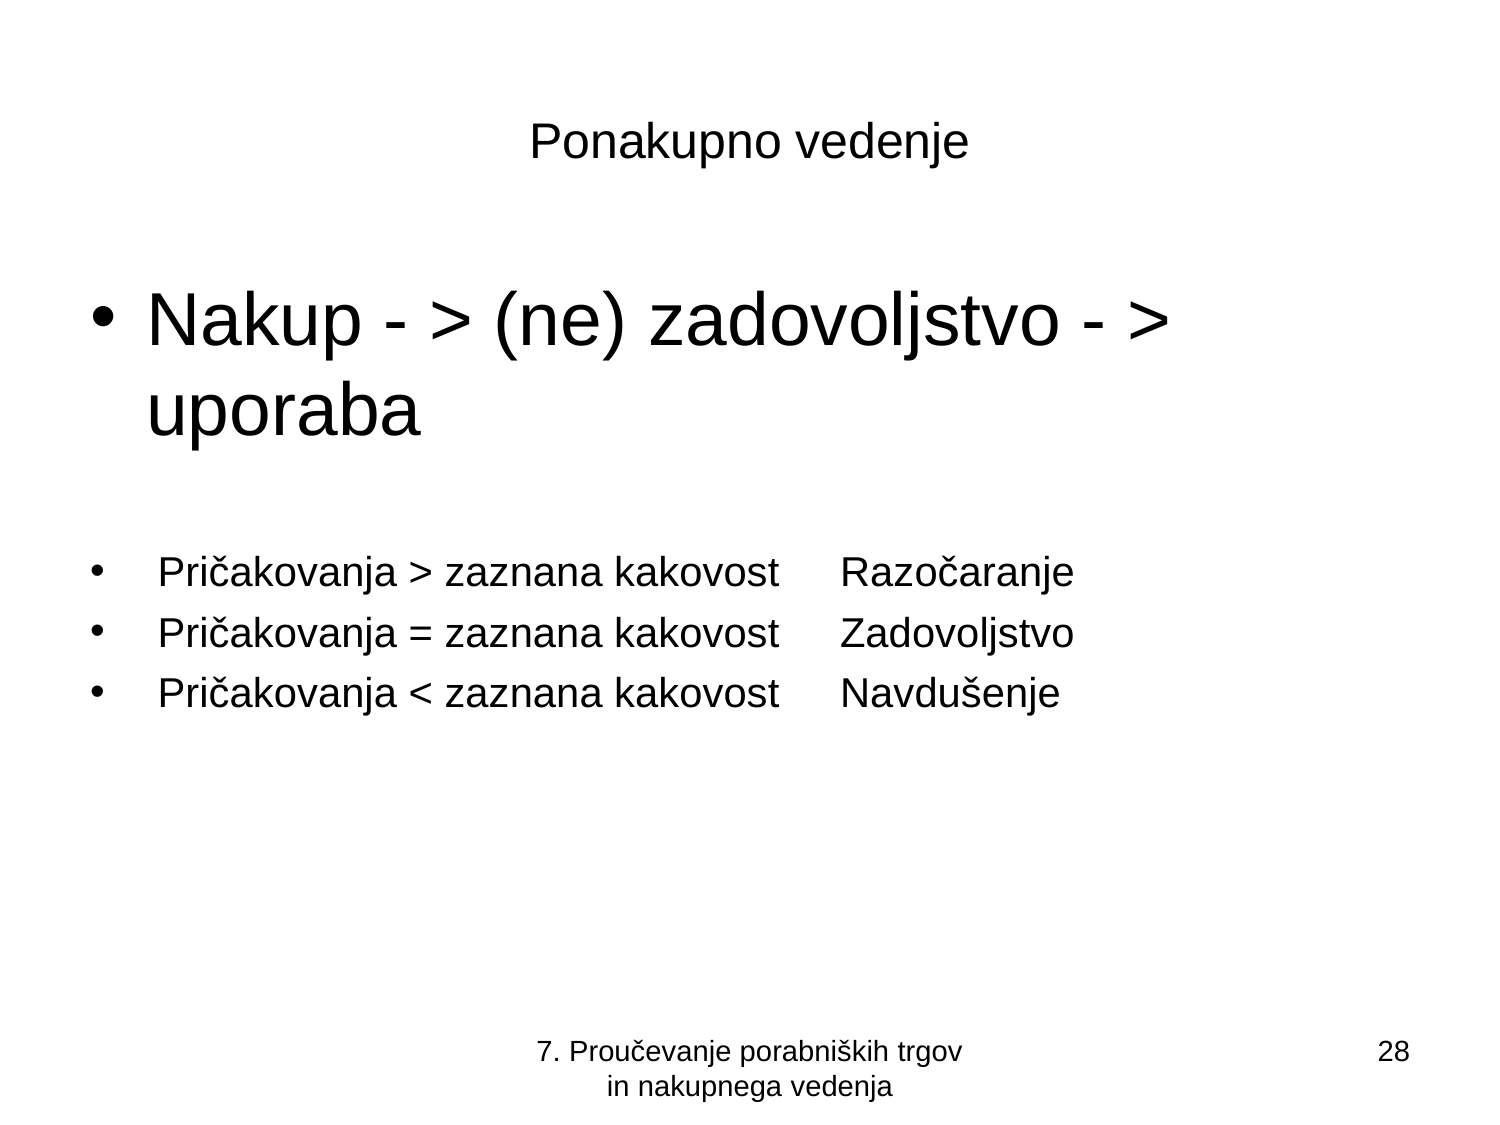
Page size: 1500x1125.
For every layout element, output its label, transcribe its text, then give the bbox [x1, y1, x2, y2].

list Nakup - > (ne) zadovoljstvo - > uporaba Pričakovanja > zaznana kakovost Razočaranje Pričakovanja = zaznana kakovost Zadovoljstvo Pričakovanja < zaznana kakovost Navdušenje [75, 262, 1426, 1006]
text_box <number> [1074, 1024, 1426, 1103]
title Ponakupno vedenje [75, 45, 1426, 233]
text_box 7. Proučevanje porabniških trgov in nakupnega vedenja [512, 1024, 988, 1103]
